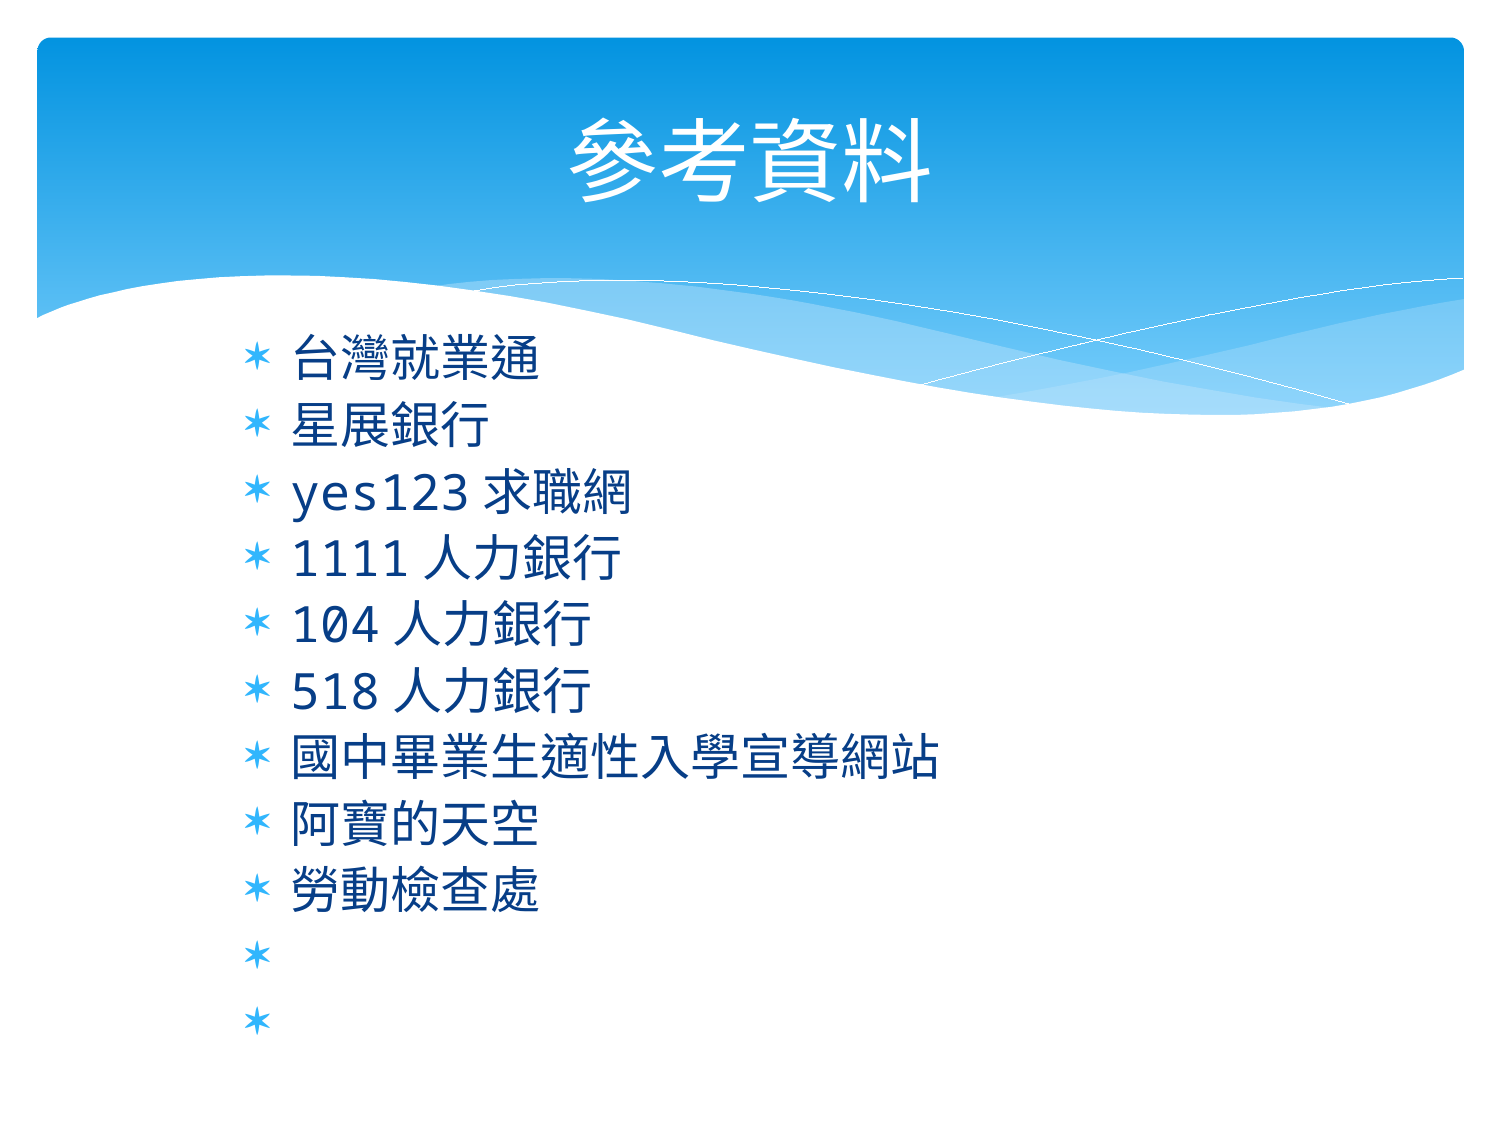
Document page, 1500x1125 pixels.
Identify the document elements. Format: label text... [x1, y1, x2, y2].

list 台灣就業通 星展銀行 yes123求職網 1111人力銀行 104人力銀行 518人力銀行 國中畢業生適性入學宣導網站 阿寶的天空 勞動檢查處 [230, 326, 1363, 976]
title 參考資料 [75, 55, 1426, 262]
